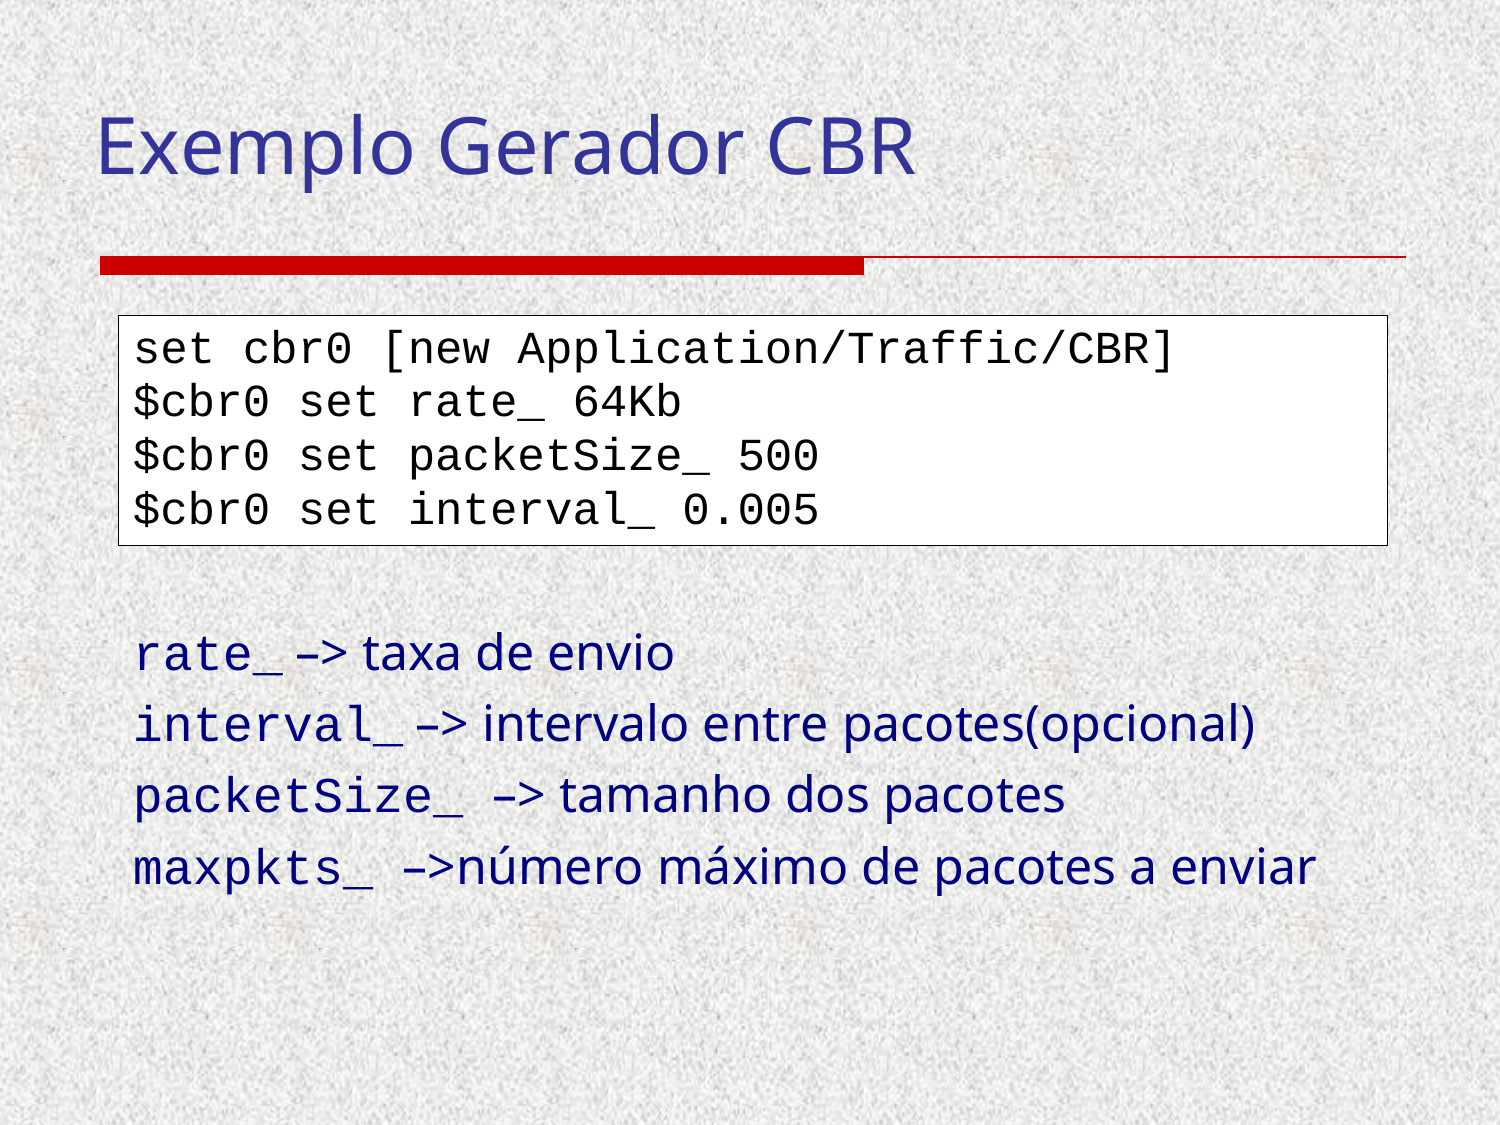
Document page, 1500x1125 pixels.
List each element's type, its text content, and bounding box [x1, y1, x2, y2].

title Exemplo Gerador CBR [94, 35, 1406, 249]
text_box rate_ –> taxa de envio interval_ –> intervalo entre pacotes(opcional) packetSize_ –> tamanho dos pacotes maxpkts_ –>número máximo de pacotes a enviar [118, 606, 1447, 945]
text_box set cbr0 [new Application/Traffic/CBR] $cbr0 set rate_ 64Kb $cbr0 set packetSize_ 500 $cbr0 set interval_ 0.005 [118, 315, 1388, 532]
picture [0, 0, 1500, 1125]
